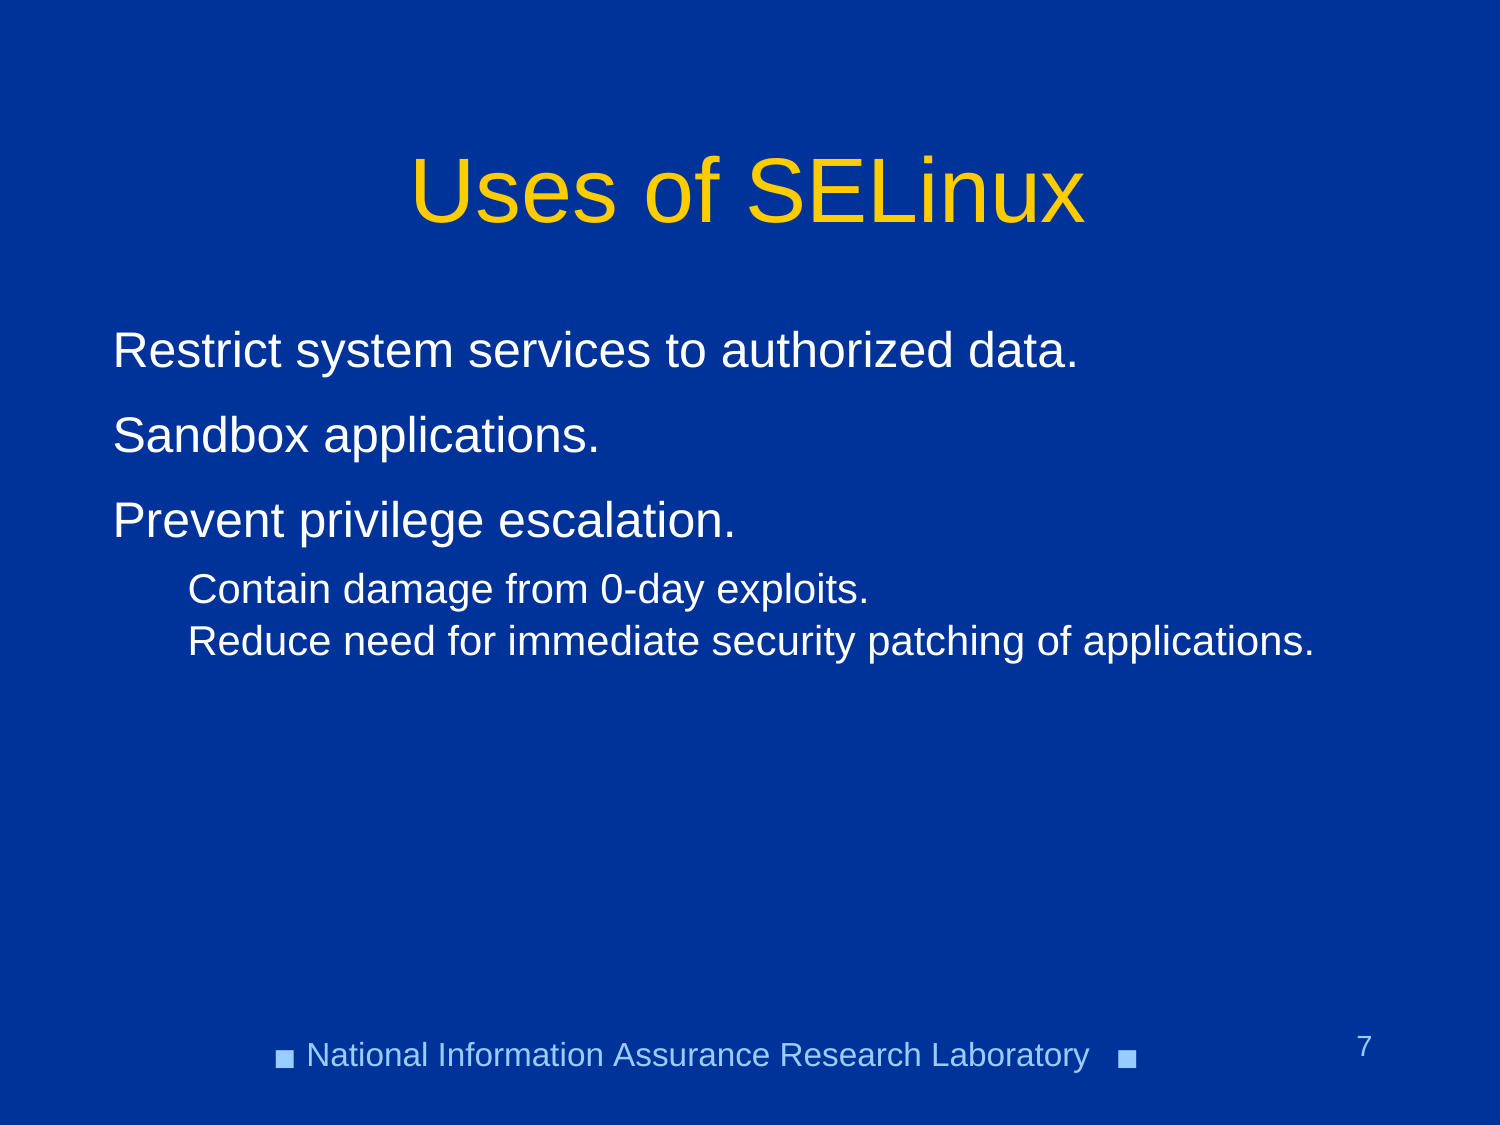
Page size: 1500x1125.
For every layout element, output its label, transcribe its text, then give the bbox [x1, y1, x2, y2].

title Uses of SELinux [112, 78, 1385, 309]
list Restrict system services to authorized data. Sandbox applications. Prevent privilege escalation. Contain damage from 0-day exploits. Reduce need for immediate security patching of applications. [112, 324, 1385, 997]
